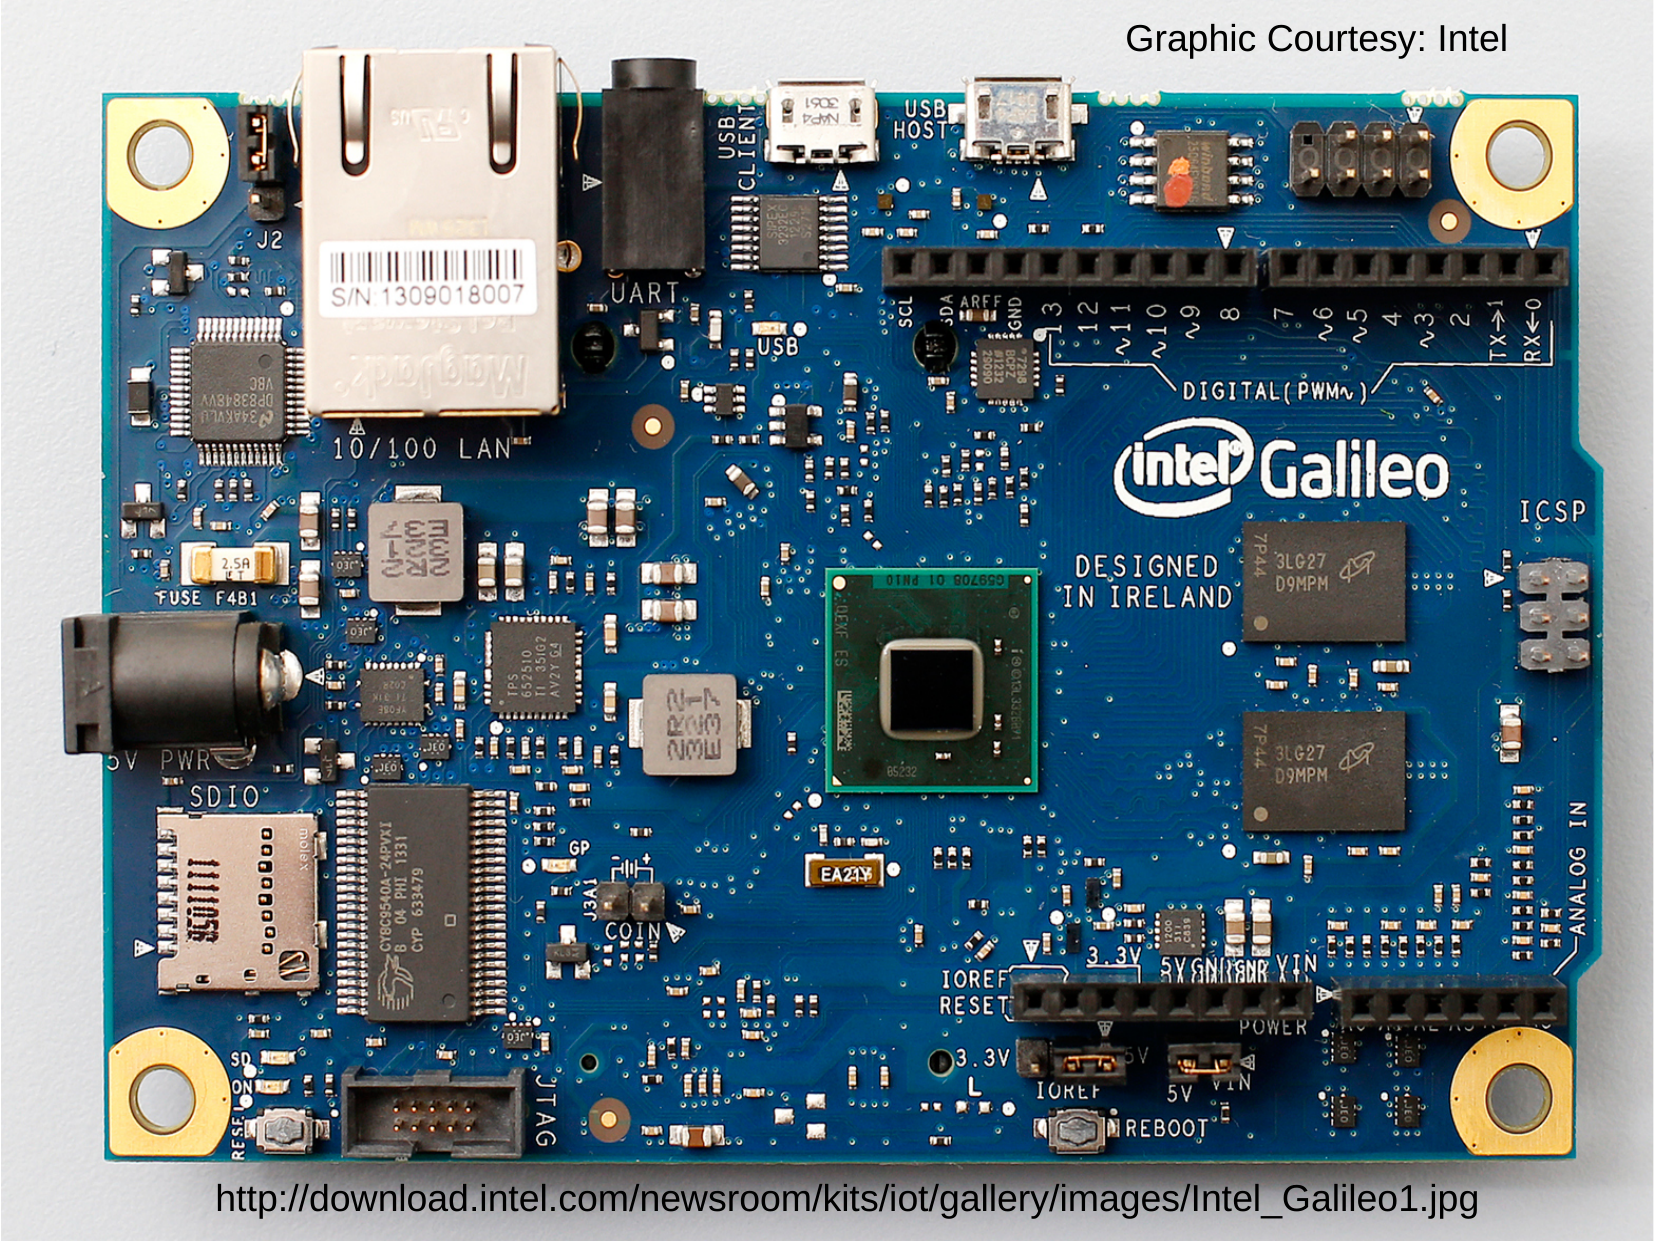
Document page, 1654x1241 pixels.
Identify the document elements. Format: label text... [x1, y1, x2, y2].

picture [1, 0, 1654, 1241]
text_box http://download.intel.com/newsroom/kits/iot/gallery/images/Intel_Galileo1.jpg [190, 1170, 1524, 1231]
text_box Graphic Courtesy: Intel [1110, 9, 1531, 67]
